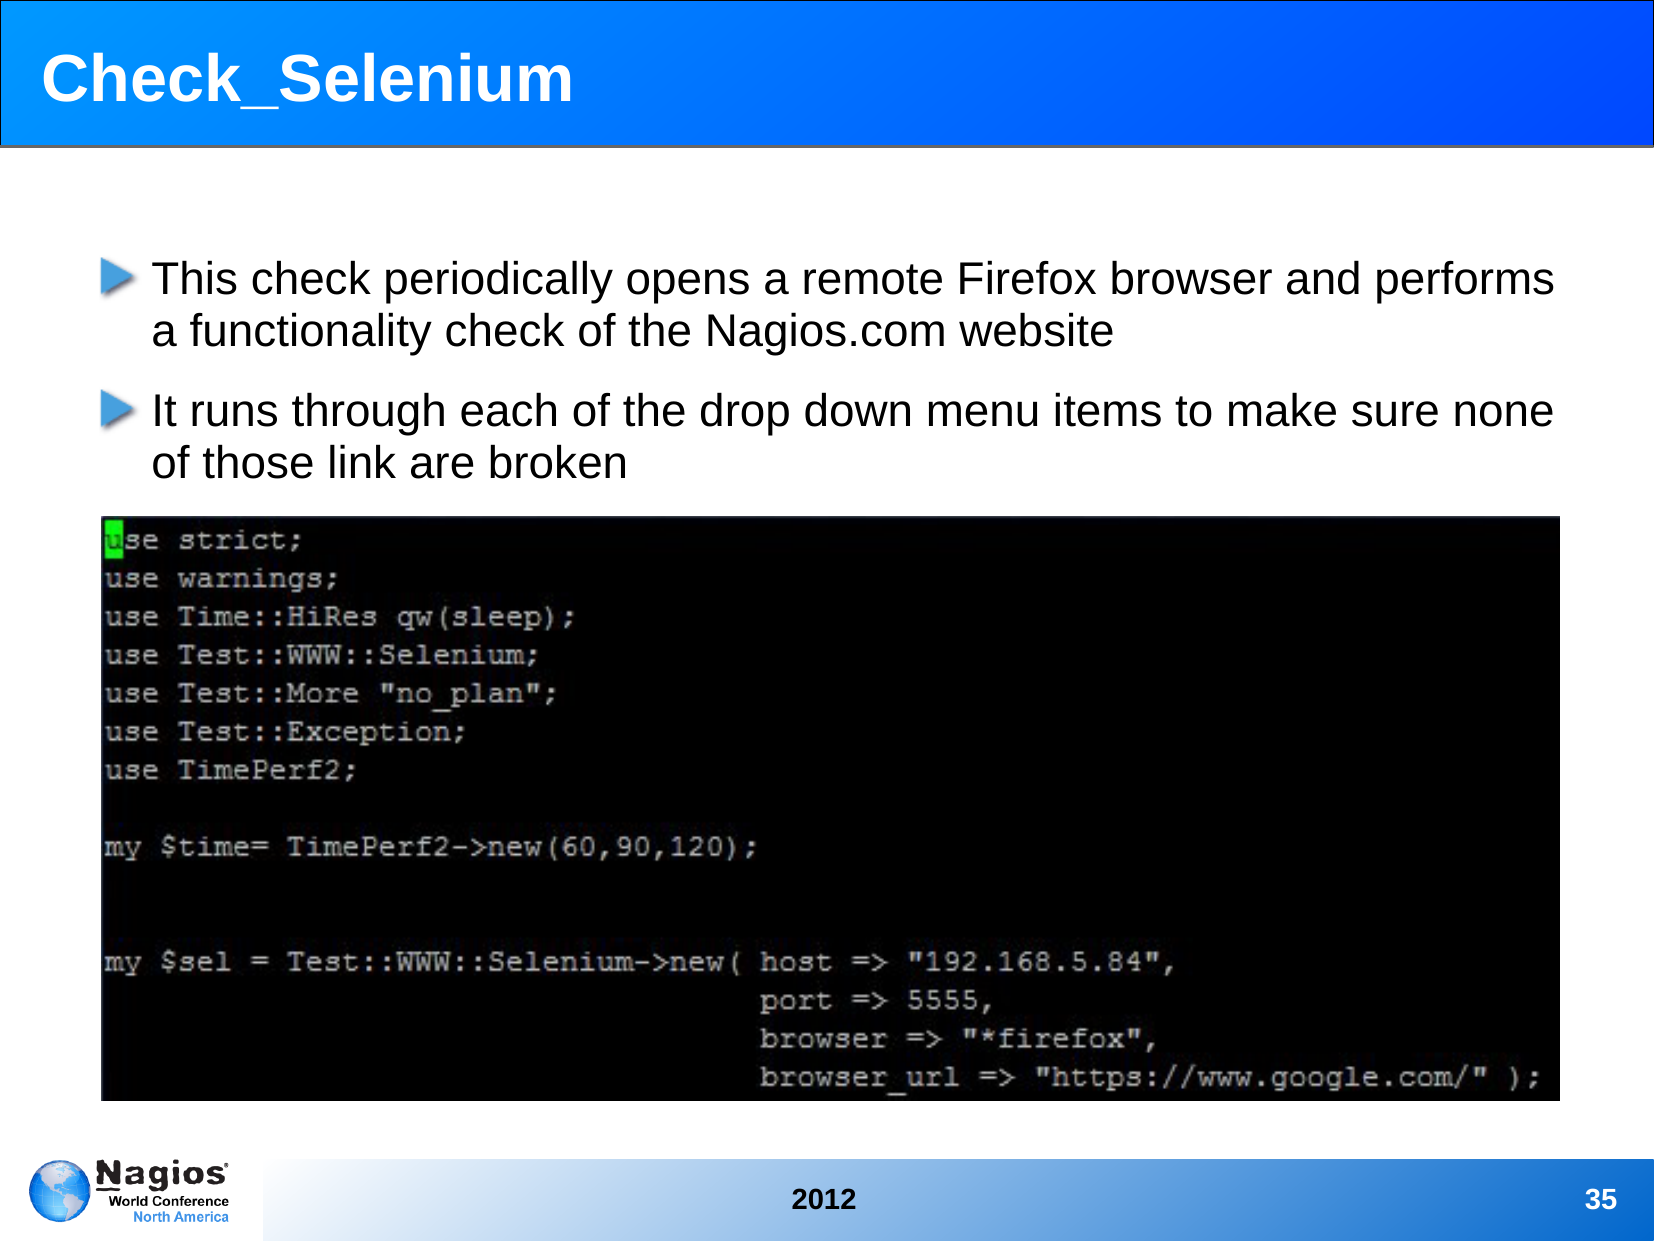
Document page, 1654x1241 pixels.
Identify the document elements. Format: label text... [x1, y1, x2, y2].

list This check periodically opens a remote Firefox browser and performs a functionality check of the Nagios.com website It runs through each of the drop down menu items to make sure none of those link are broken [80, 253, 1569, 539]
title Check_Selenium [41, 0, 1248, 211]
picture [29, 1159, 229, 1235]
picture [101, 516, 1560, 1101]
